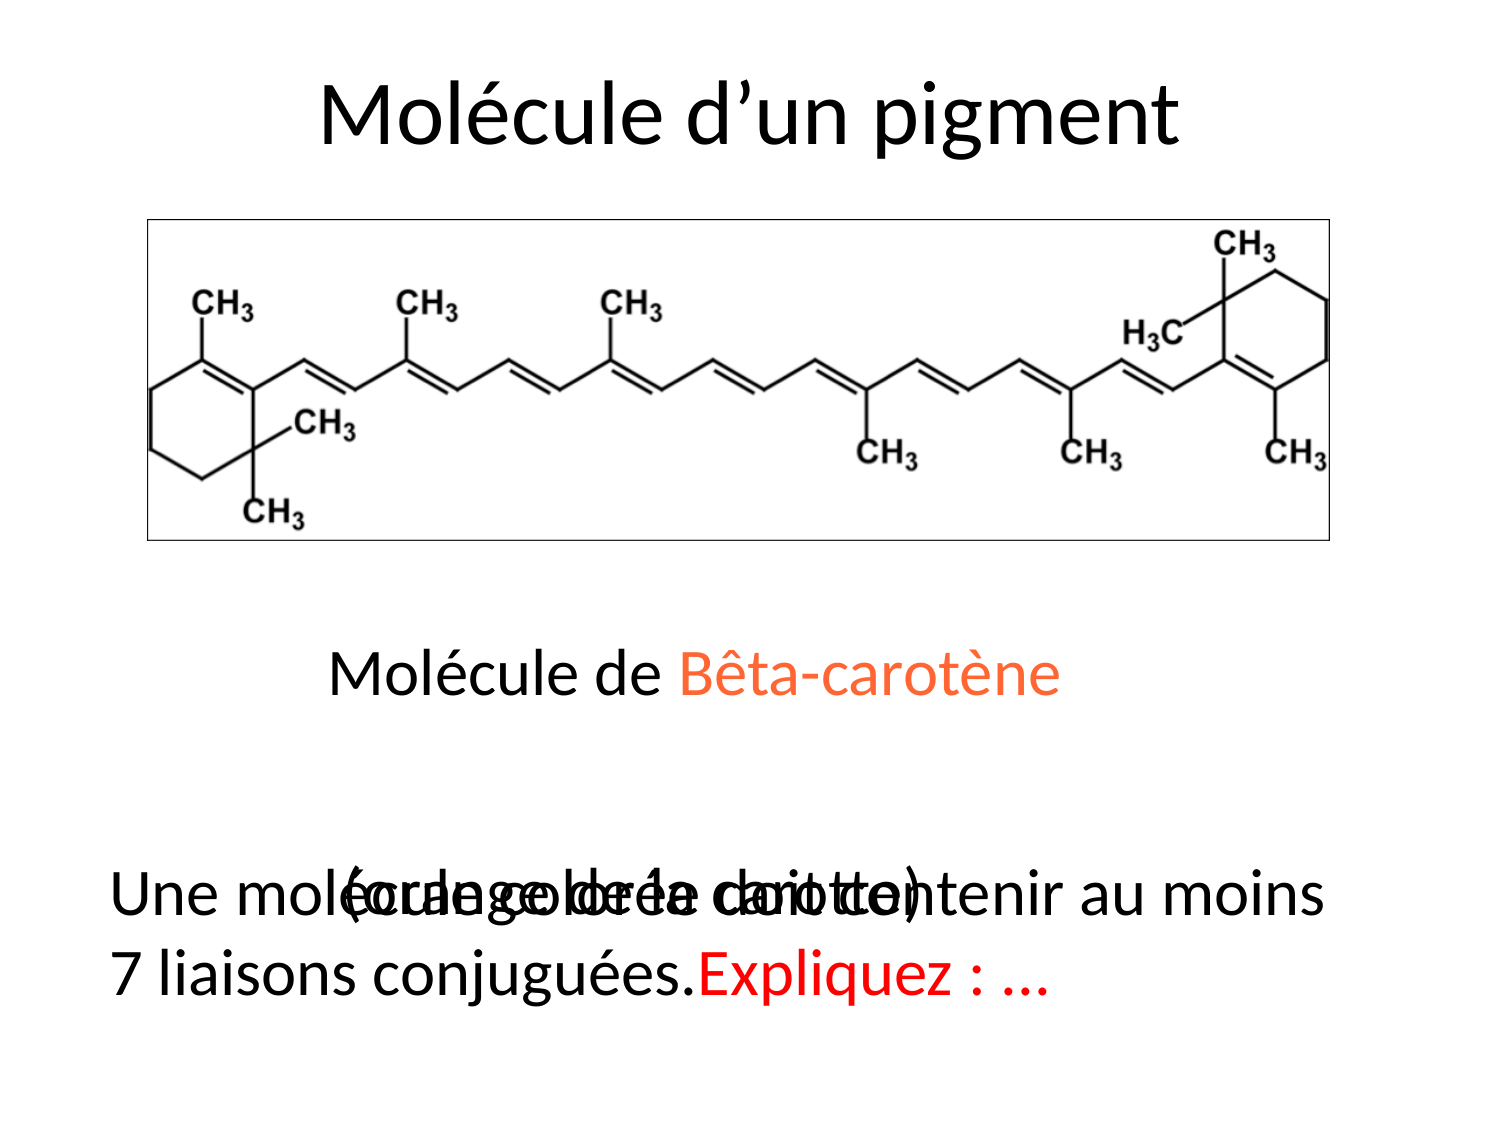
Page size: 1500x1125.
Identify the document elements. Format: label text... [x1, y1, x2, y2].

picture [147, 219, 1330, 541]
title Molécule d’un pigment [75, 45, 1425, 233]
list Molécule de Bêta-carotène (orange de la carotte) [312, 621, 1235, 721]
text_box Une molécule colorée doit contenir au moins 7 liaisons conjuguées.Expliquez : ... [94, 840, 1359, 1016]
